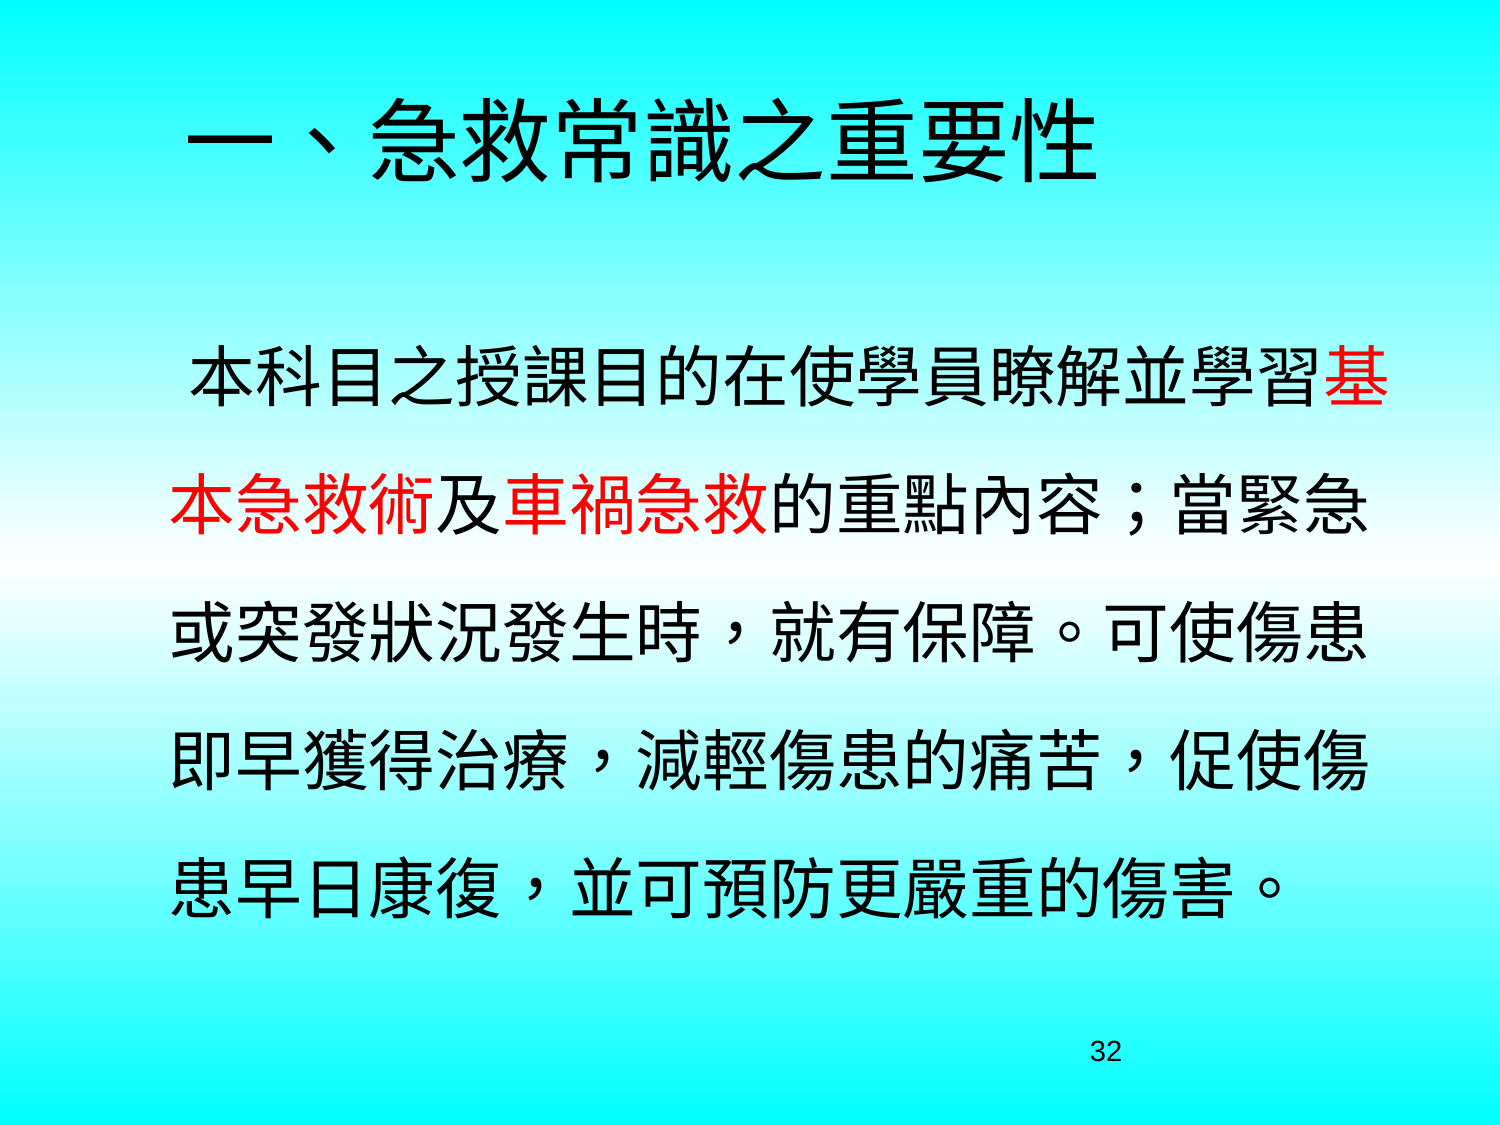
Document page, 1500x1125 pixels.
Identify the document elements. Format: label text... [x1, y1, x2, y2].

text_box [1074, 1024, 1426, 1103]
title 一、急救常識之重要性 [169, 45, 1426, 233]
list 本科目之授課目的在使學員瞭解並學習基本急救術及車禍急救的重點內容；當緊急或突發狀況發生時，就有保障。可使傷患即早獲得治療，減輕傷患的痛苦，促使傷患早日康復，並可預防更嚴重的傷害。 [41, 278, 1443, 967]
